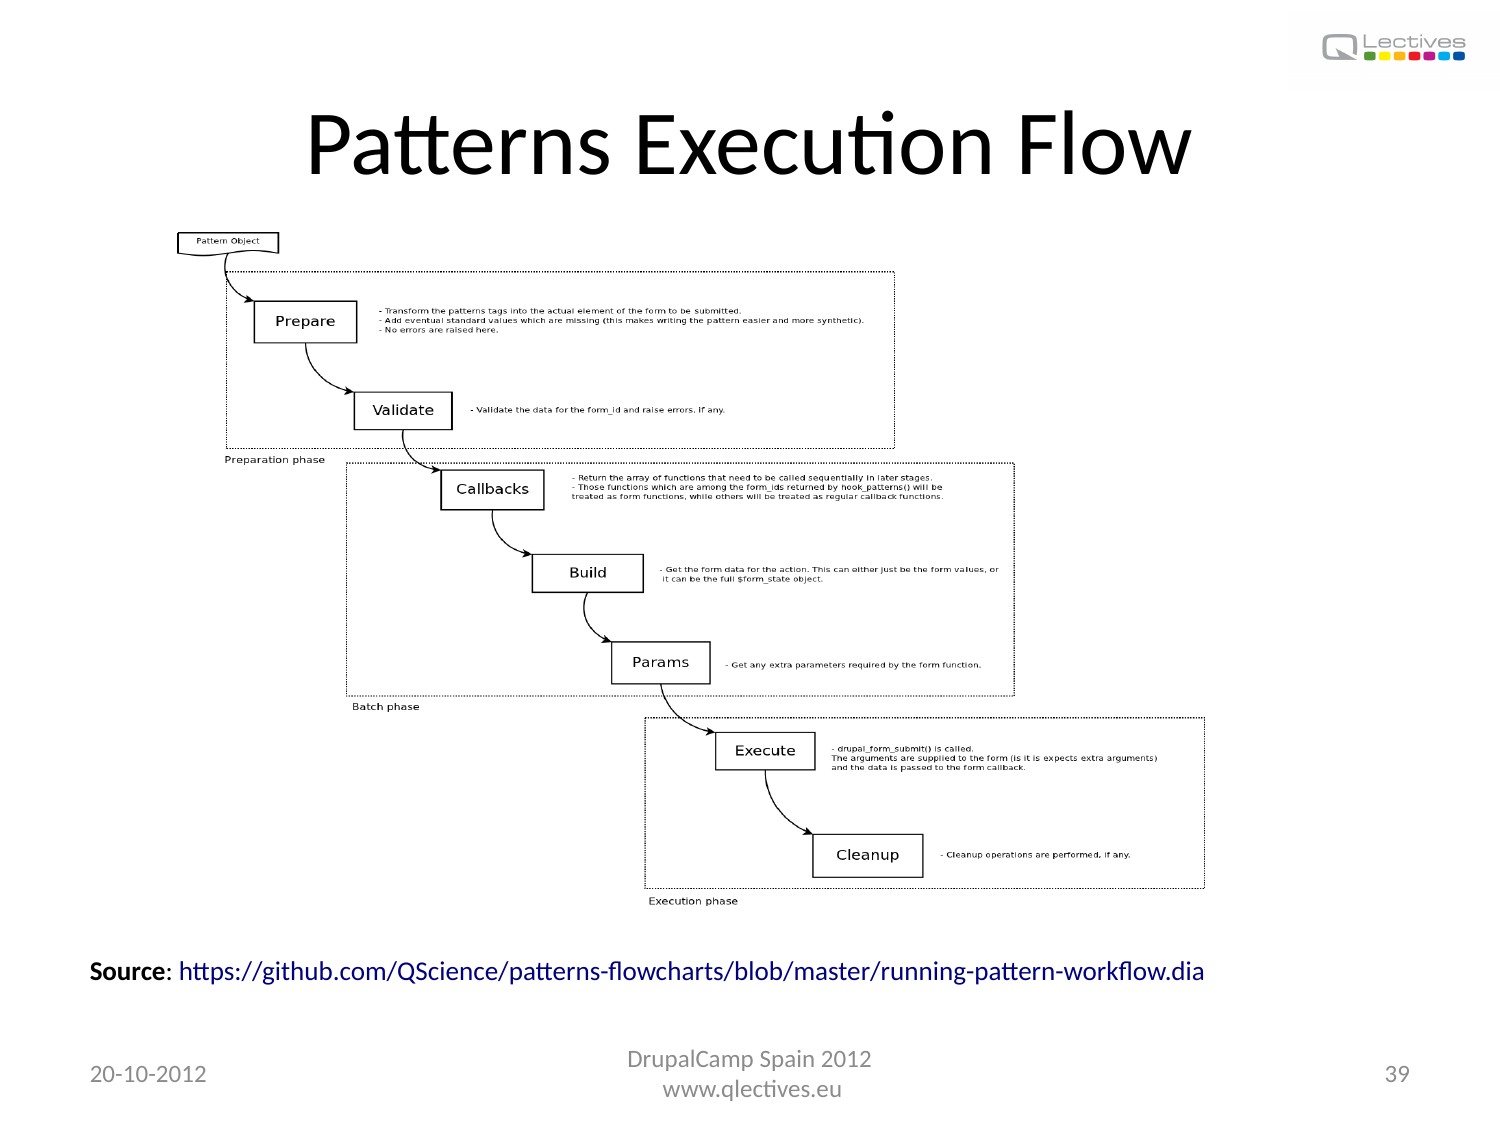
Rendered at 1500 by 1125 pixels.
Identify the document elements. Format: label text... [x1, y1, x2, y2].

text_box Source: https://github.com/QScience/patterns-flowcharts/blob/master/running-pattern-workflow.dia [75, 953, 1500, 1042]
picture [1288, 9, 1500, 90]
text_box <number> [1074, 1042, 1425, 1103]
text_box 20-10-2012 [74, 1042, 425, 1103]
text_box Patterns Execution Flow [74, 44, 1425, 233]
text_box DrupalCamp Spain 2012 www.qlectives.eu [512, 1042, 988, 1103]
picture [177, 232, 1205, 906]
